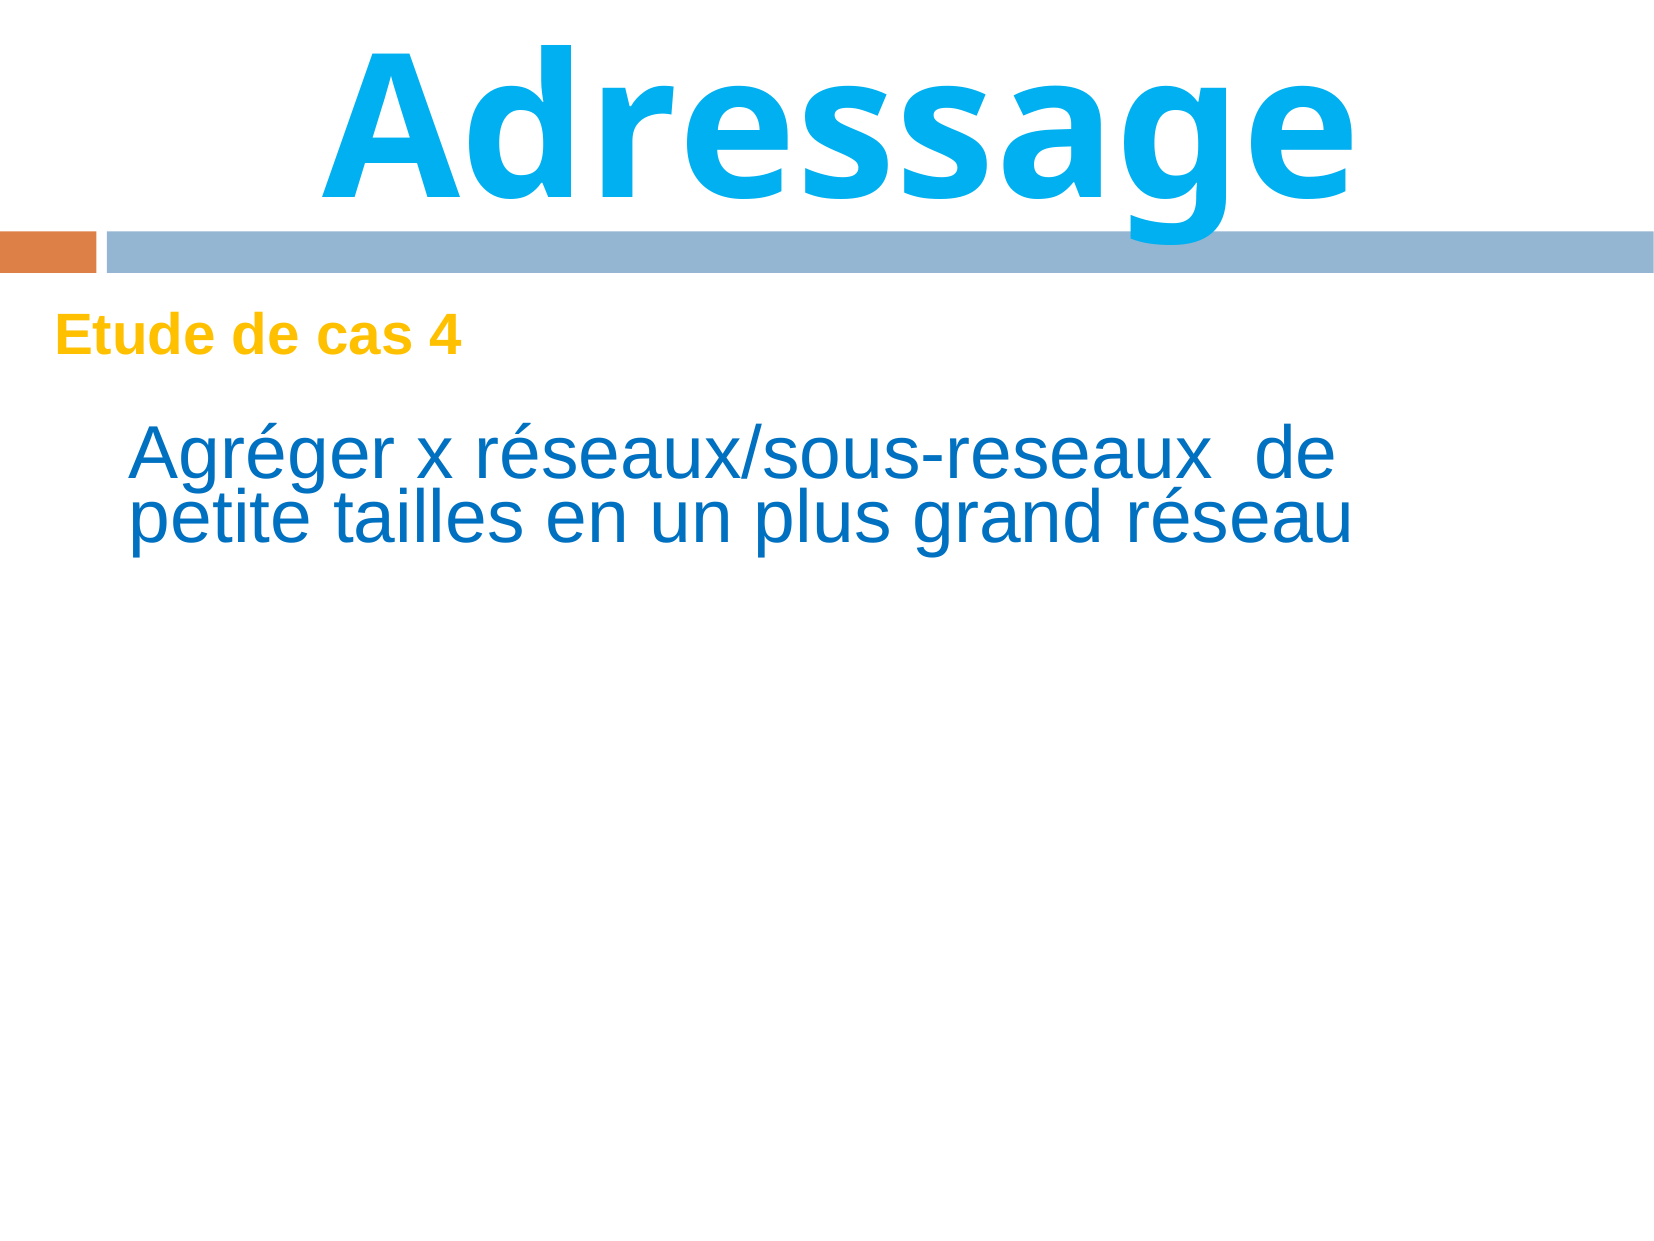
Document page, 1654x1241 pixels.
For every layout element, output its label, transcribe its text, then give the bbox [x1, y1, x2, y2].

text_box Agréger x réseaux/sous-reseaux de petite tailles en un plus grand réseau [114, 420, 1502, 564]
text_box Etude de cas 4 [39, 307, 1654, 373]
text_box Adressage [123, 41, 1530, 249]
